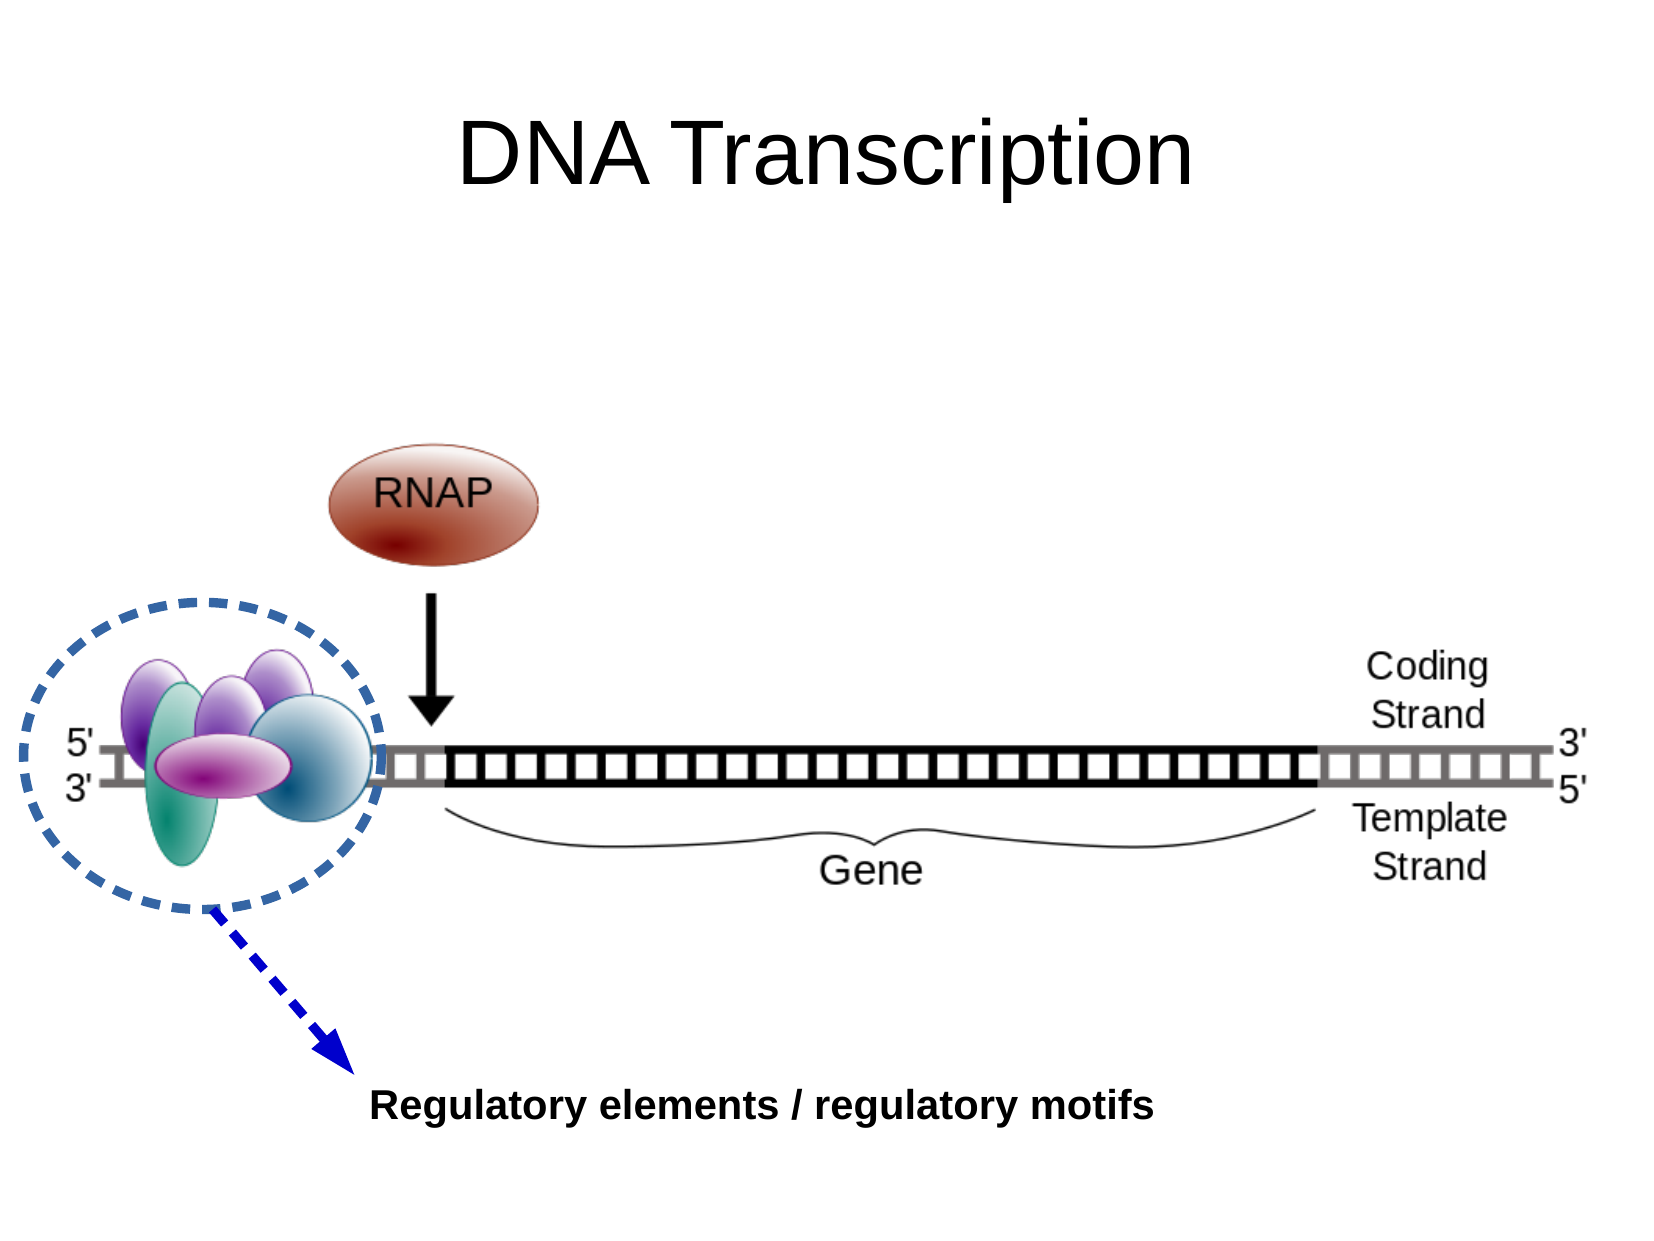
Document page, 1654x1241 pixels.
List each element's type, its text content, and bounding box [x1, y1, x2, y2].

title DNA Transcription [82, 49, 1571, 257]
picture [43, 426, 1607, 910]
text_box Regulatory elements / regulatory motifs [354, 1074, 1171, 1137]
